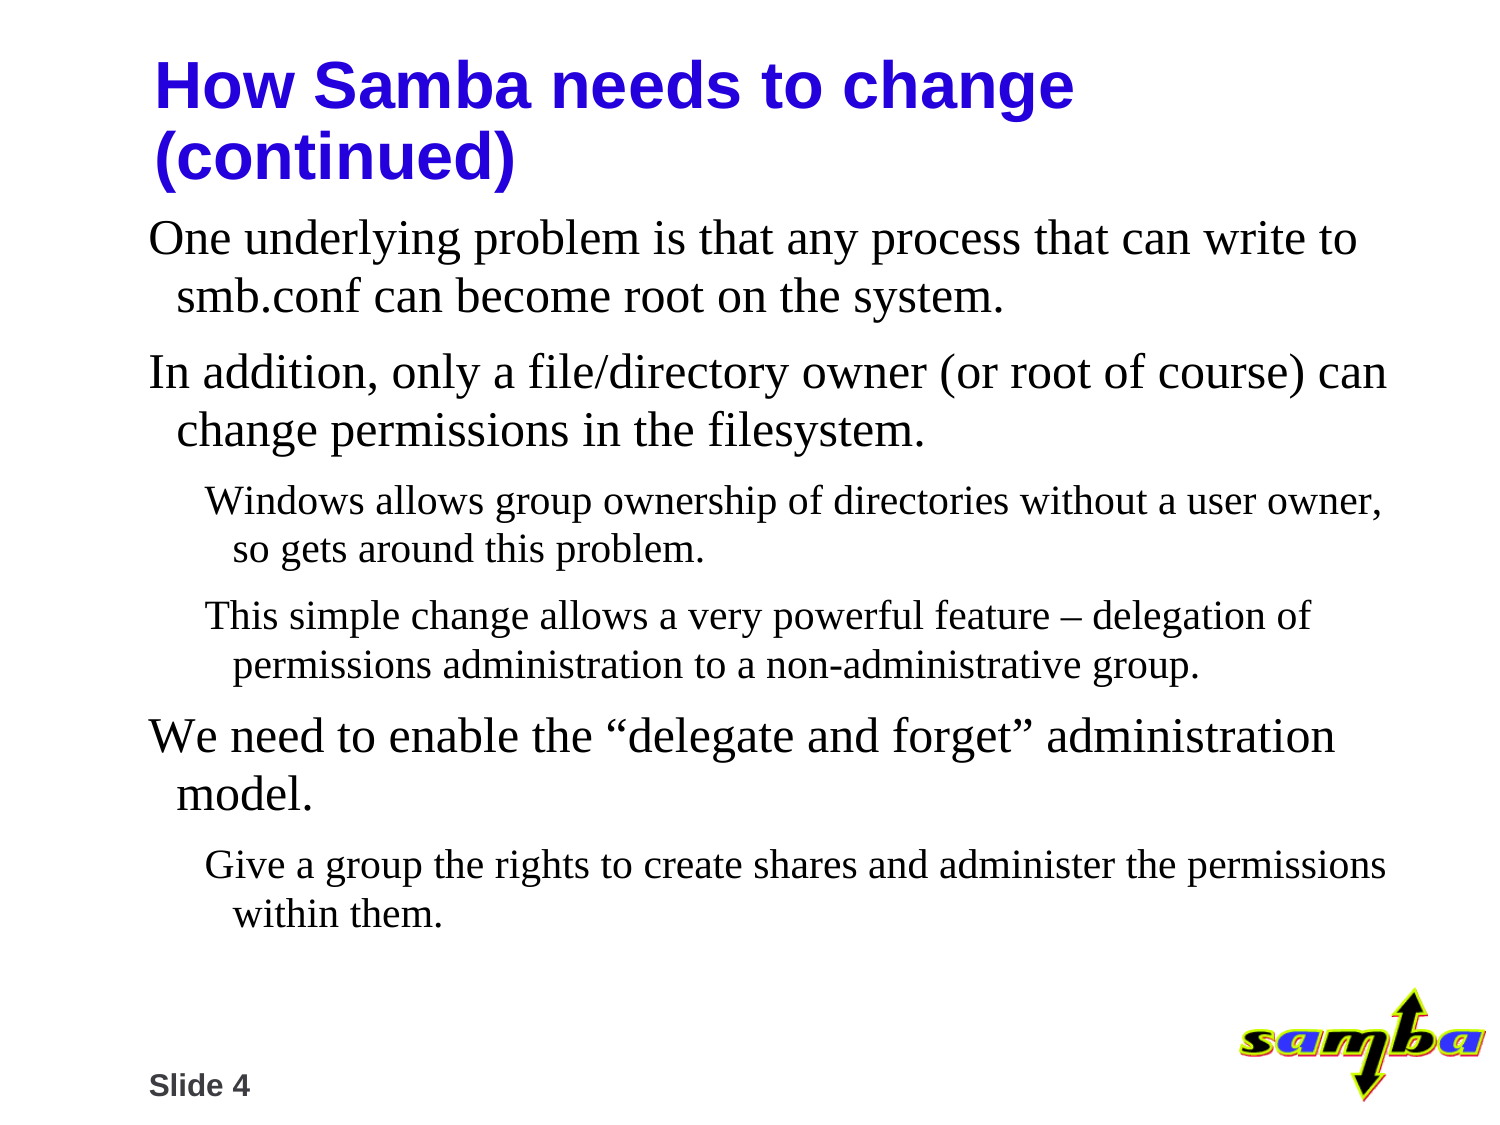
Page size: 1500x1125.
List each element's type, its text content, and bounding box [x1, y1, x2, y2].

list One underlying problem is that any process that can write to smb.conf can become root on the system. In addition, only a file/directory owner (or root of course) can change permissions in the filesystem. Windows allows group ownership of directories without a user owner, so gets around this problem. This simple change allows a very powerful feature – delegation of permissions administration to a non-administrative group. We need to enable the “delegate and forget” administration model. Give a group the rights to create shares and administer the permissions within them. [148, 207, 1389, 1078]
title How Samba needs to change (continued) [154, 41, 1383, 205]
picture [1239, 987, 1486, 1102]
